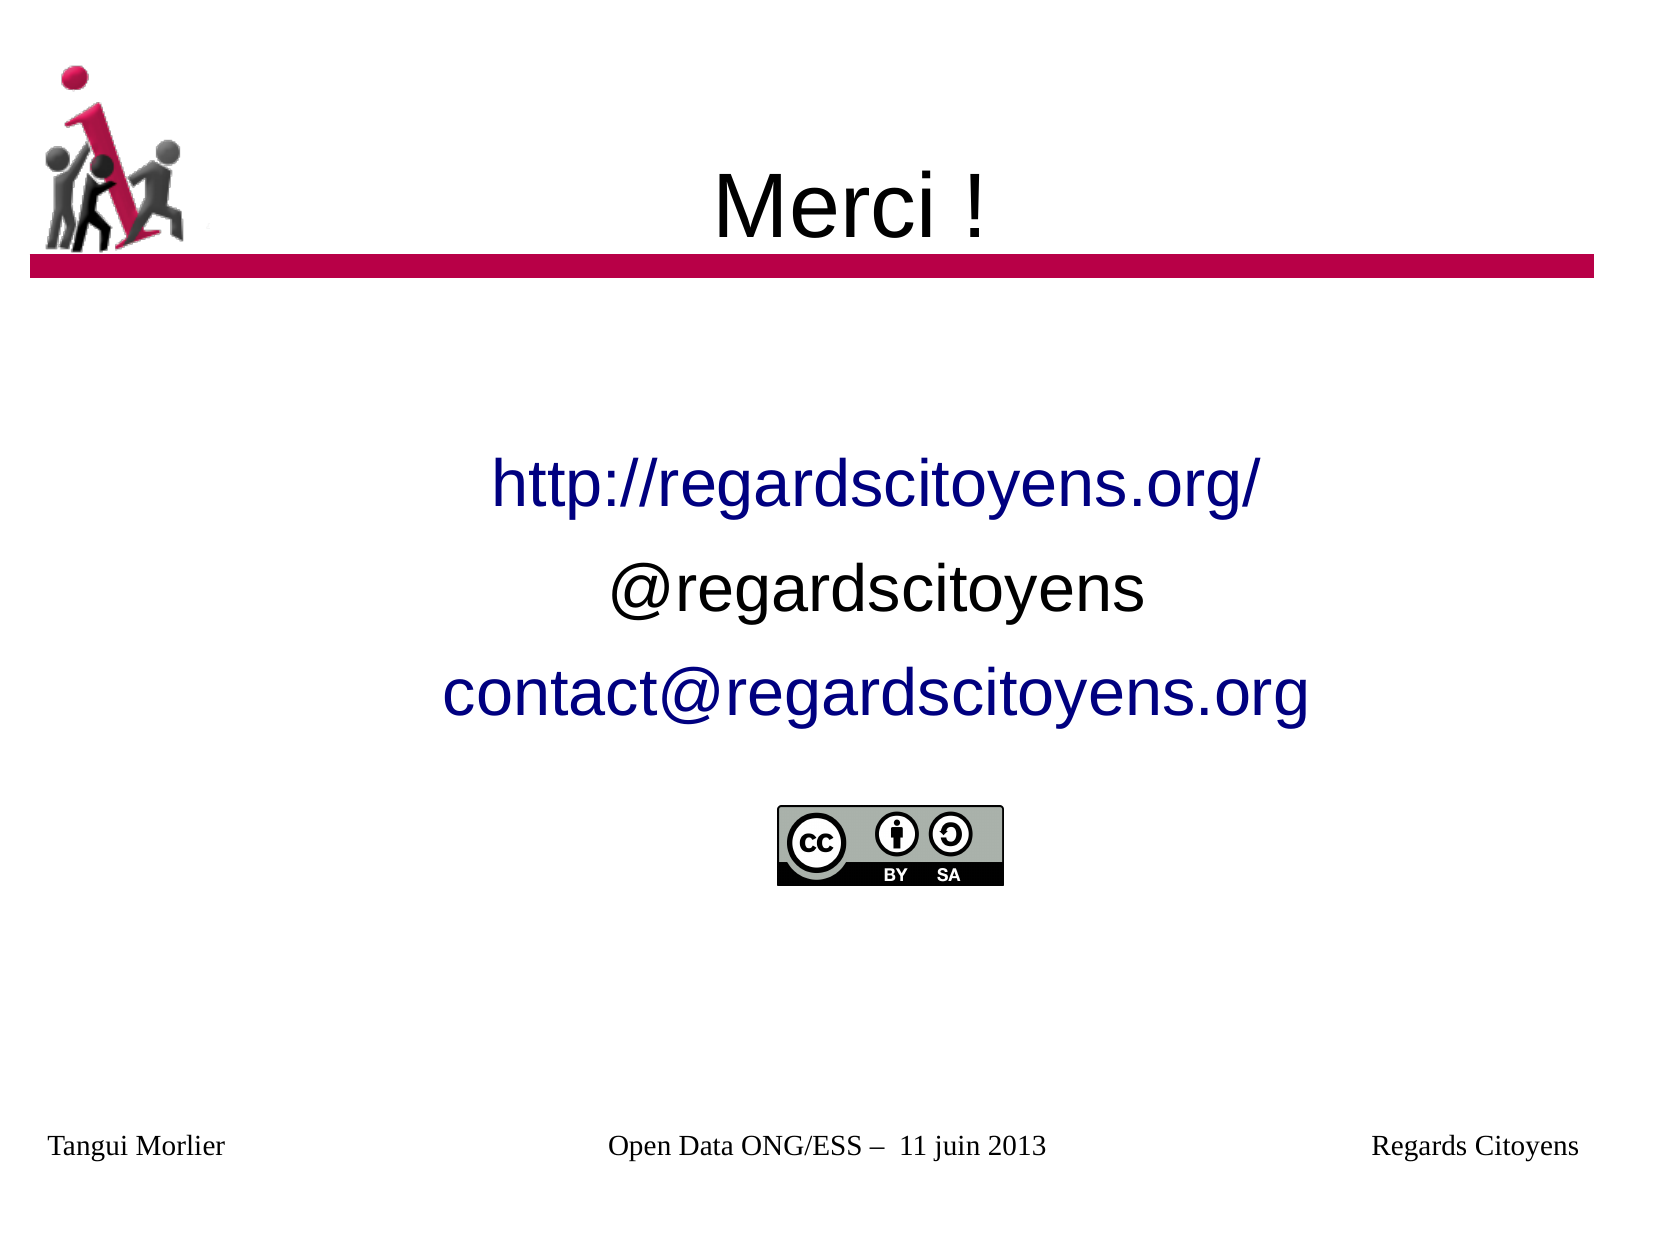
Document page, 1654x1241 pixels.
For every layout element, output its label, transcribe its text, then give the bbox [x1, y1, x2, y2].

picture [29, 60, 210, 254]
list http://regardscitoyens.org/ @regardscitoyens contact@regardscitoyens.org [0, 314, 1654, 1034]
title Merci ! [106, 102, 1595, 310]
picture [777, 805, 1004, 886]
